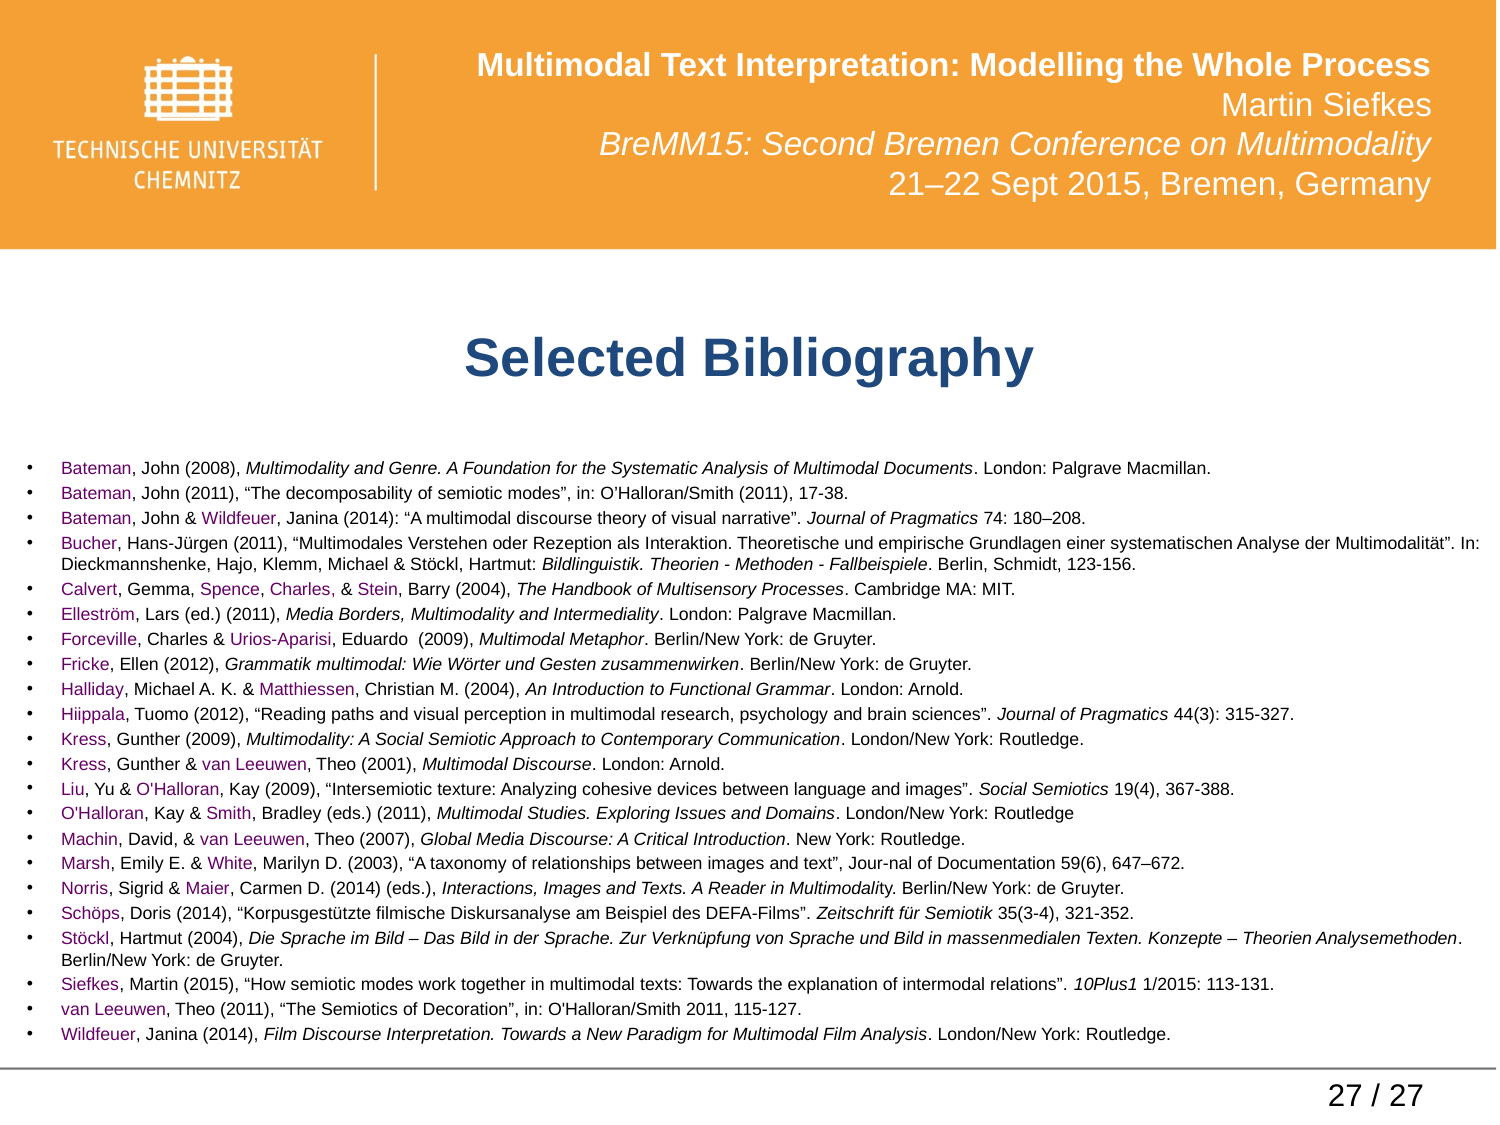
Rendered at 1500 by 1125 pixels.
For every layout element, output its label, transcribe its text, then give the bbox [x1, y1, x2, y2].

text_box <Foliennummer> / 27 [1162, 1070, 1500, 1121]
list [419, 45, 774, 197]
text_box Selected Bibliography [59, 314, 1441, 449]
picture [0, 0, 1497, 1125]
list Bateman, John (2008), Multimodality and Genre. A Foundation for the Systematic Analysis of Multimodal Documents. London: Palgrave Macmillan. Bateman, John (2011), “The decomposability of semiotic modes”, in: O’Halloran/Smith (2011), 17-38. Bateman, John & Wildfeuer, Janina (2014): “A multimodal discourse theory of visual narrative”. Journal of Pragmatics 74: 180–208. Bucher, Hans-Jürgen (2011), “Multimodales Verstehen oder Rezeption als Interaktion. Theoretische und empirische Grundlagen einer systematischen Analyse der Multimodalität”. In: Dieckmannshenke, Hajo, Klemm, Michael & Stöckl, Hartmut: Bildlinguistik. Theorien - Methoden - Fallbeispiele. Berlin, Schmidt, 123-156. Calvert, Gemma, Spence, Charles, & Stein, Barry (2004), The Handbook of Multisensory Processes. Cambridge MA: MIT. Elleström, Lars (ed.) (2011), Media Borders, Multimodality and Intermediality. London: Palgrave Macmillan. Forceville, Charles & Urios-Aparisi, Eduardo (2009), Multimodal Metaphor. Berlin/New York: de Gruyter. Fricke, Ellen (2012), Grammatik multimodal: Wie Wörter und Gesten zusammenwirken. Berlin/New York: de Gruyter. Halliday, Michael A. K. & Matthiessen, Christian M. (2004), An Introduction to Functional Grammar. London: Arnold. Hiippala, Tuomo (2012), “Reading paths and visual perception in multimodal research, psychology and brain sciences”. Journal of Pragmatics 44(3): 315-327. Kress, Gunther (2009), Multimodality: A Social Semiotic Approach to Contemporary Communication. London/New York: Routledge. Kress, Gunther & van Leeuwen, Theo (2001), Multimodal Discourse. London: Arnold. Liu, Yu & O'Halloran, Kay (2009), “Intersemiotic texture: Analyzing cohesive devices between language and images”. Social Semiotics 19(4), 367-388. O'Halloran, Kay & Smith, Bradley (eds.) (2011), Multimodal Studies. Exploring Issues and Domains. London/New York: Routledge Machin, David, & van Leeuwen, Theo (2007), Global Media Discourse: A Critical Introduction. New York: Routledge. Marsh, Emily E. & White, Marilyn D. (2003), “A taxonomy of relationships between images and text”, Jour-nal of Documentation 59(6), 647–672. Norris, Sigrid & Maier, Carmen D. (2014) (eds.), Interactions, Images and Texts. A Reader in Multimodality. Berlin/New York: de Gruyter. Schöps, Doris (2014), “Korpusgestützte filmische Diskursanalyse am Beispiel des DEFA-Films”. Zeitschrift für Semiotik 35(3-4), 321-352. Stöckl, Hartmut (2004), Die Sprache im Bild – Das Bild in der Sprache. Zur Verknüpfung von Sprache und Bild in massenmedialen Texten. Konzepte – Theorien Analysemethoden. Berlin/New York: de Gruyter. Siefkes, Martin (2015), “How semiotic modes work together in multimodal texts: Towards the explanation of intermodal relations”. 10Plus1 1/2015: 113-131. van Leeuwen, Theo (2011), “The Semiotics of Decoration”, in: O'Halloran/Smith 2011, 115-127. Wildfeuer, Janina (2014), Film Discourse Interpretation. Towards a New Paradigm for Multimodal Film Analysis. London/New York: Routledge. [11, 449, 1500, 1063]
